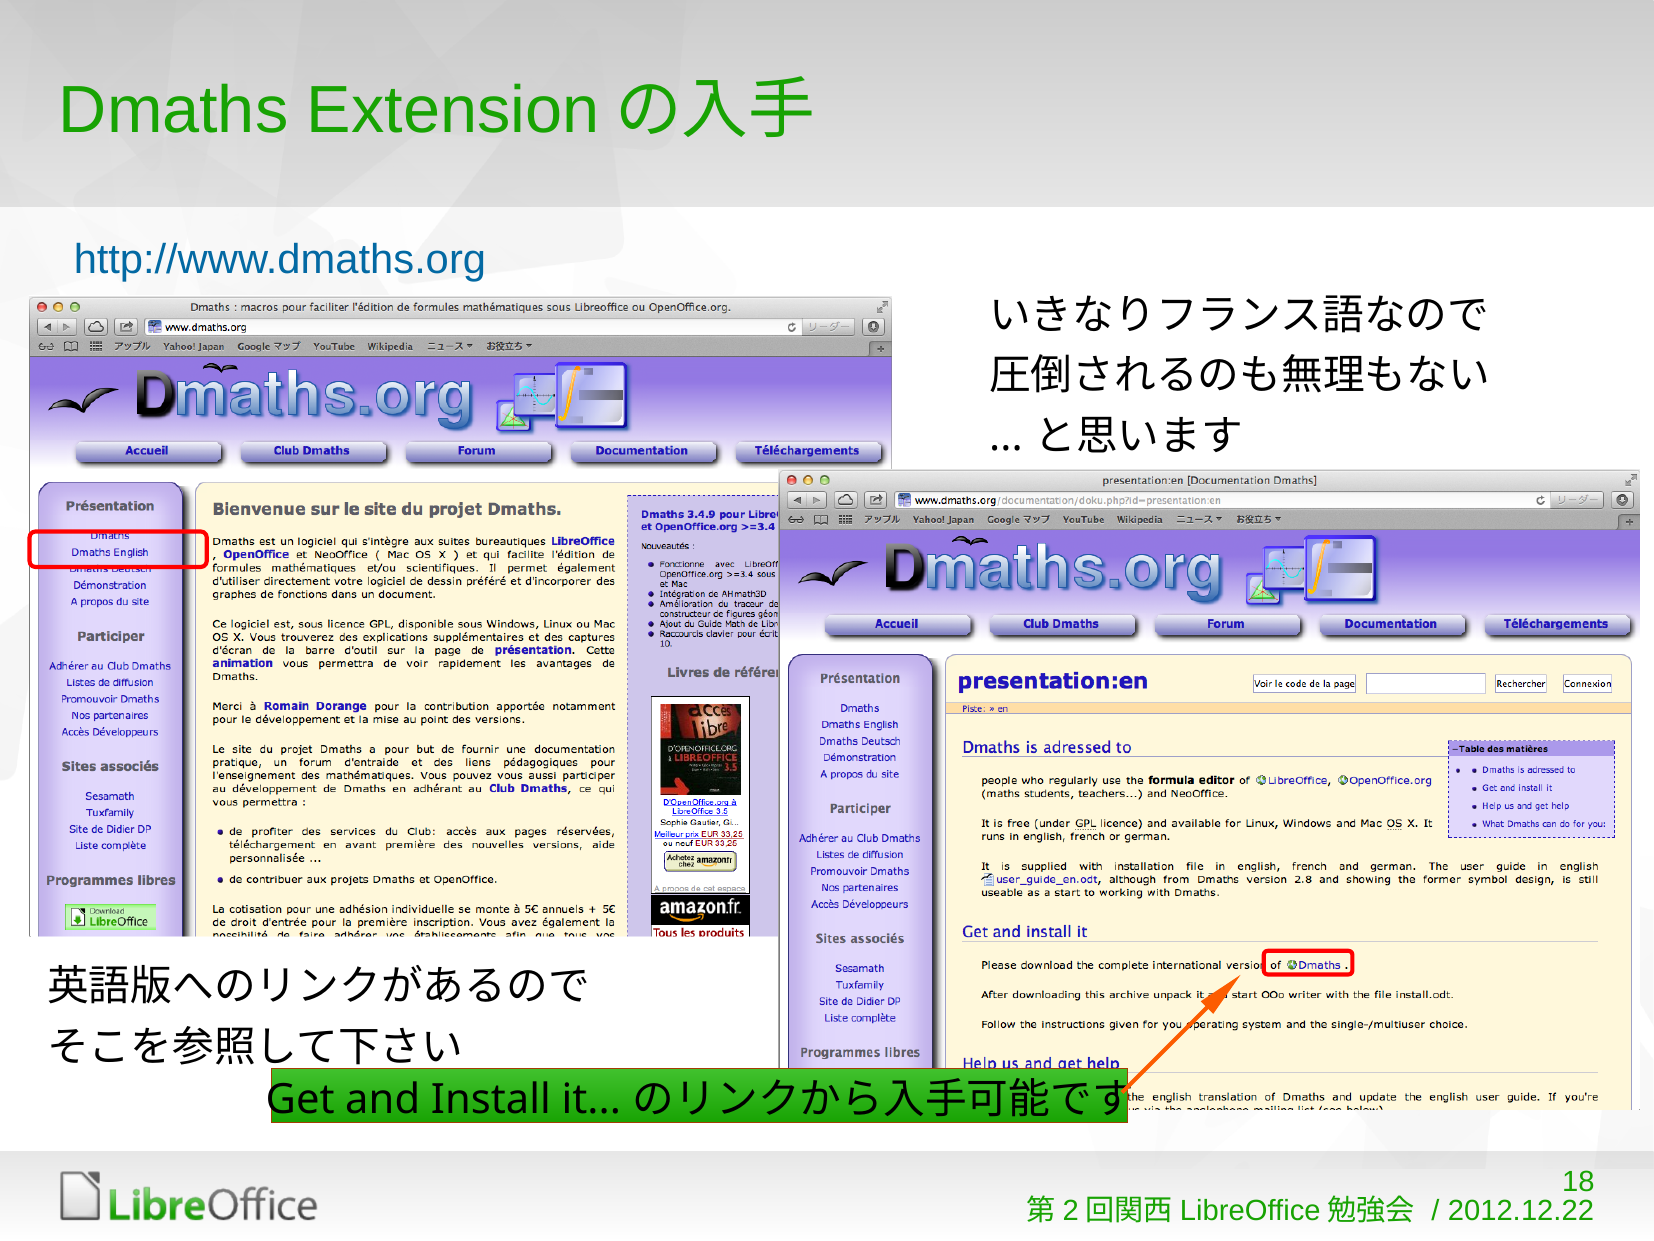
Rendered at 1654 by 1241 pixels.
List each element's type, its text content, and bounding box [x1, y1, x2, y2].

text_box http://www.dmaths.org [59, 228, 502, 290]
text_box 英語版へのリンクがあるので そこを参照して下さい [32, 944, 562, 1051]
title Dmaths Extensionの入手 [59, 29, 1595, 178]
text_box いきなりフランス語なので 圧倒されるのも無理もない ...と思います [974, 273, 1468, 414]
picture [0, 0, 1654, 1169]
text_box Get and Install it...のリンクから入手可能です [271, 1068, 1128, 1123]
picture [41, 1152, 337, 1240]
